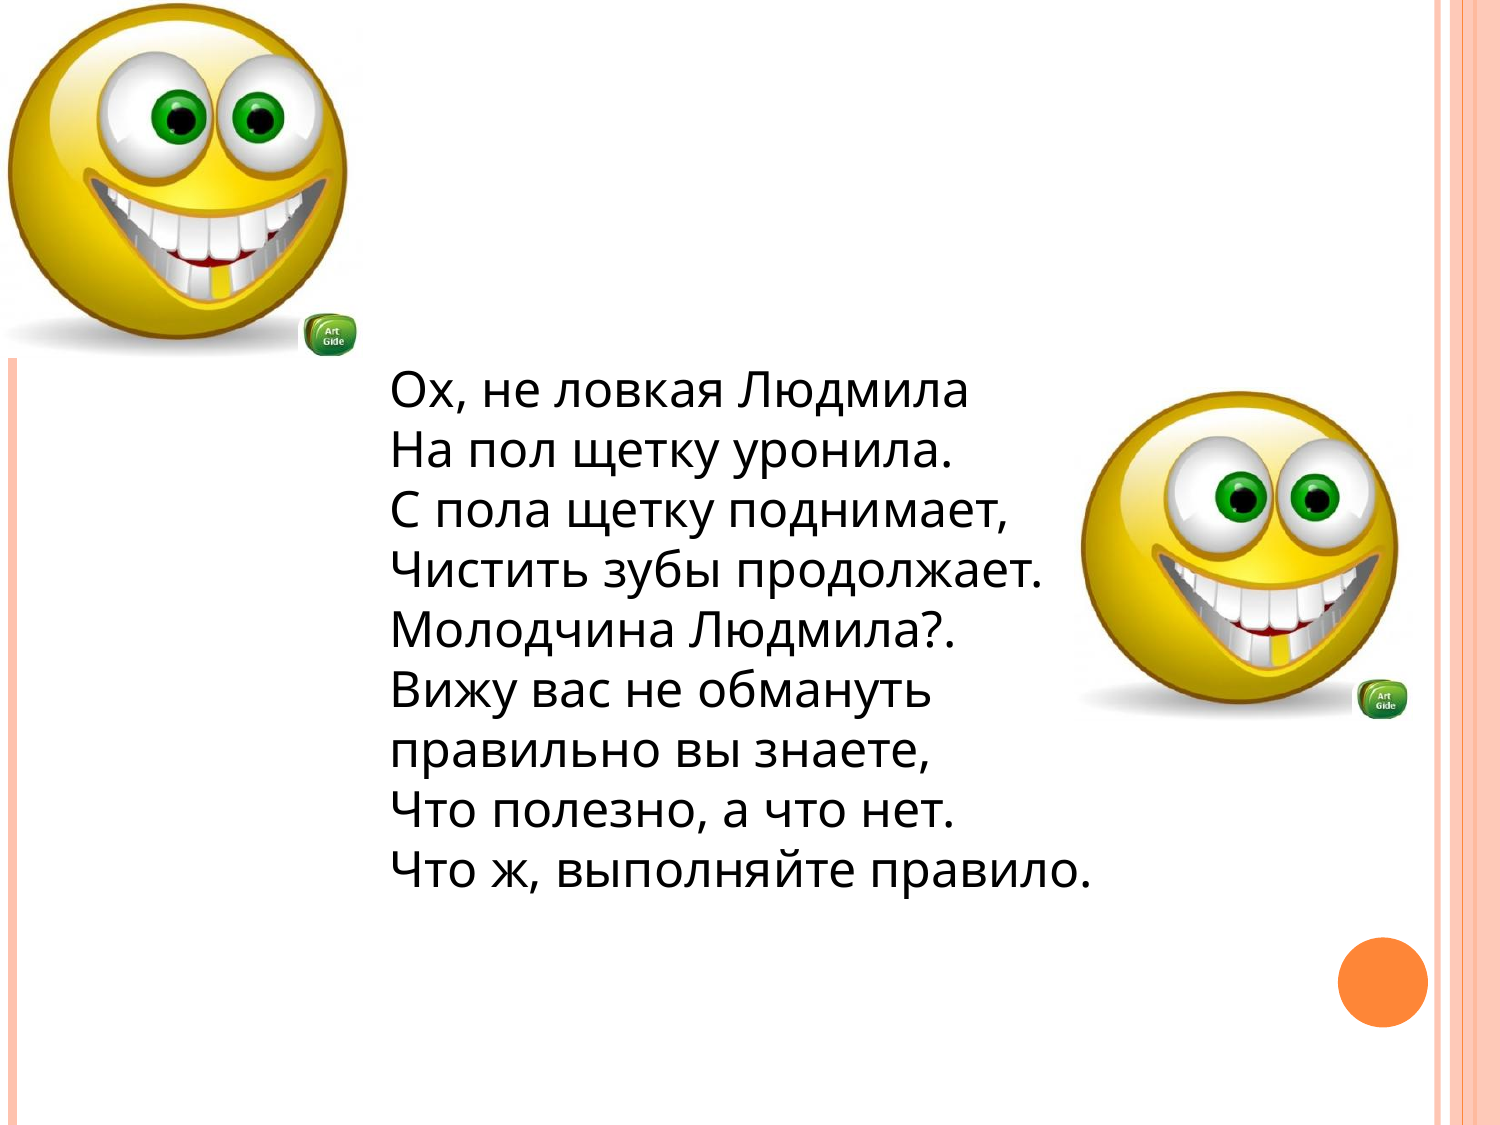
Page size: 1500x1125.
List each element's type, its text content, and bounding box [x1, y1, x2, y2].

picture [0, 0, 363, 358]
text_box Ох, не ловкая Людмила На пол щетку уронила. С пола щетку поднимает, Чистить зубы продолжает. Молодчина Людмила?. Вижу вас не обмануть правильно вы знаете, Что полезно, а что нет. Что ж, выполняйте правило. [374, 350, 1125, 906]
picture [1074, 387, 1413, 721]
